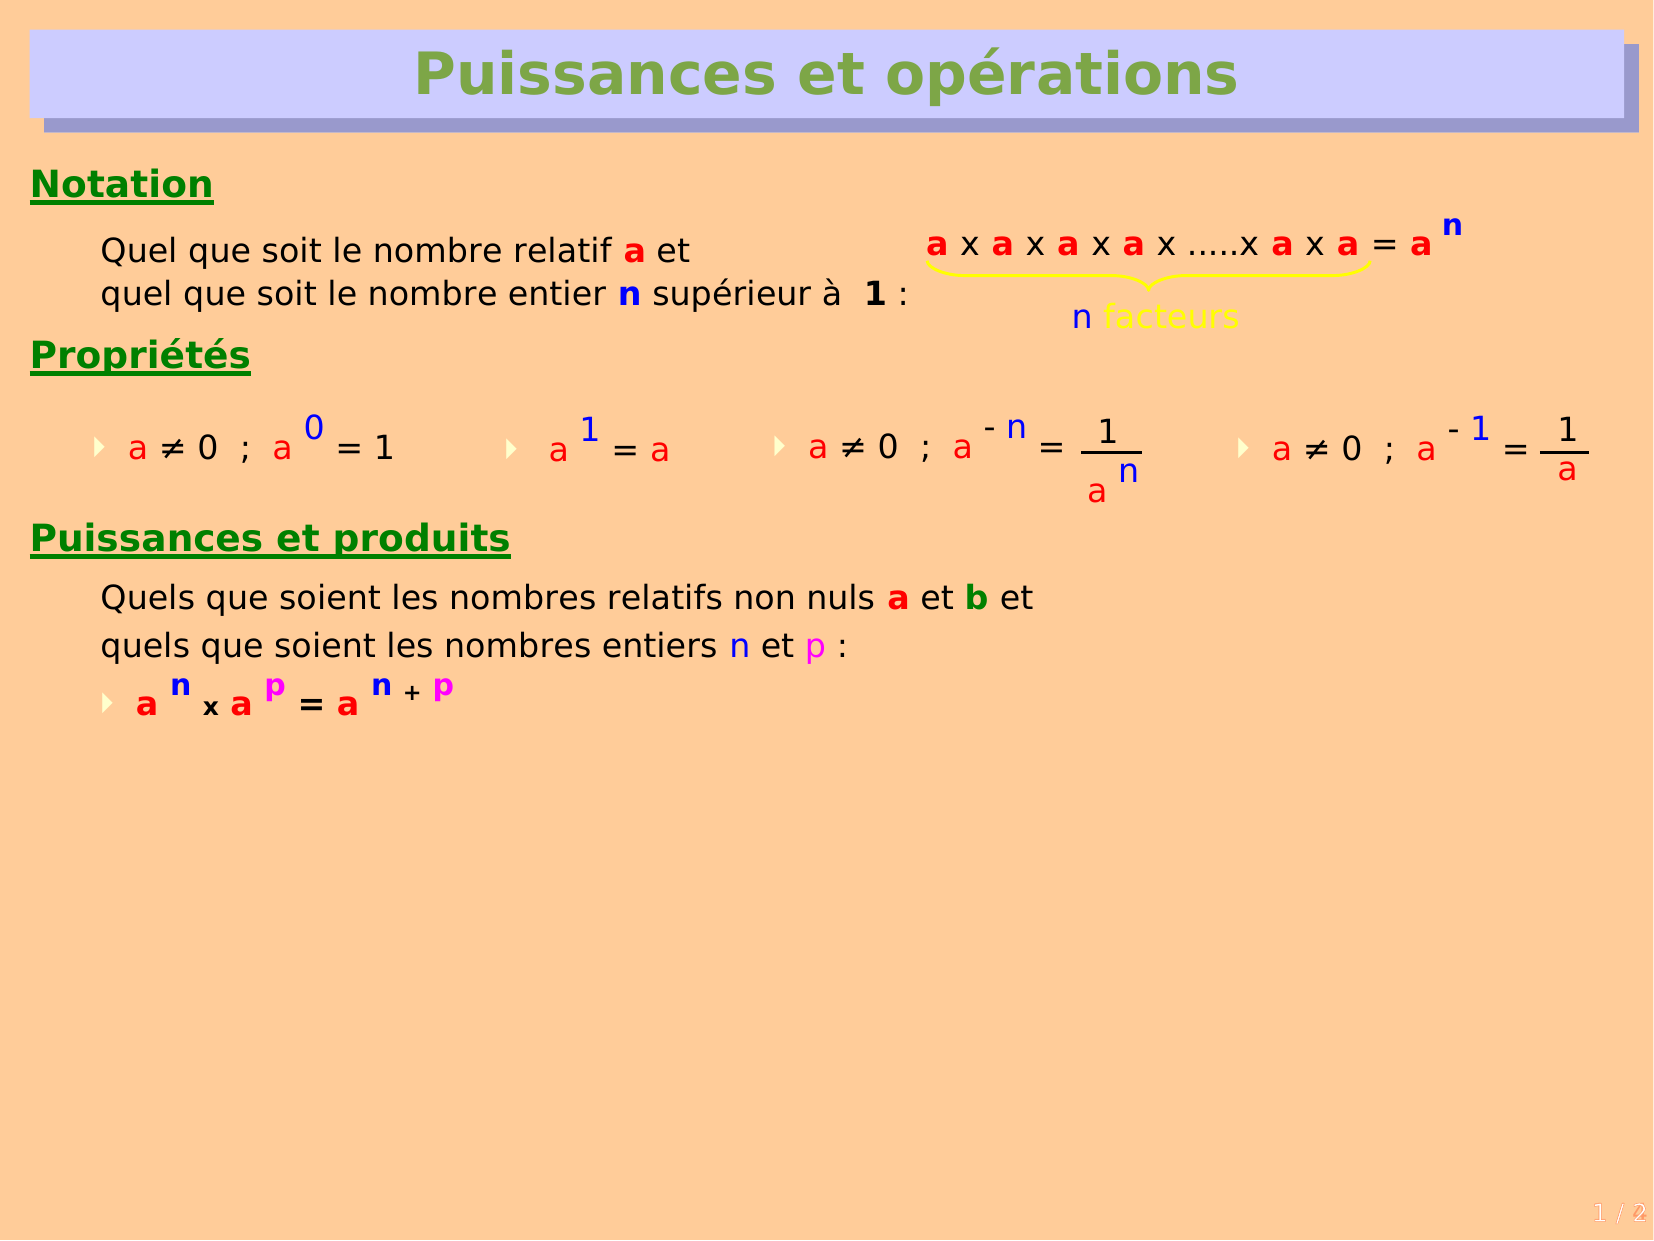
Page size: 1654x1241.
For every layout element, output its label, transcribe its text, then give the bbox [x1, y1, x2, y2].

text_box  a ≠ 0 ; a - 1 = [1229, 410, 1540, 471]
text_box Propriétés [29, 333, 252, 378]
text_box Puissances et produits [29, 516, 512, 561]
text_box 1 a [1554, 410, 1582, 451]
text_box 1 / 2 [1591, 1198, 1649, 1235]
text_box 1 a [1554, 454, 1582, 489]
text_box  a ≠ 0 ; a - n = [765, 408, 1076, 469]
text_box Quels que soient les nombres relatifs non nuls a et b et [100, 571, 1034, 625]
text_box n facteurs [1071, 297, 1241, 337]
title Puissances et opérations [29, 29, 1625, 119]
text_box a x a x a x a x .....x a x a = a n [925, 207, 1472, 264]
text_box quels que soient les nombres entiers n et p : [100, 625, 849, 666]
text_box Quel que soit le nombre relatif a et [100, 224, 691, 274]
text_box  a 1 = a [496, 410, 670, 472]
text_box 1 a n [1087, 454, 1140, 511]
text_box quel que soit le nombre entier n supérieur à 1 : [100, 274, 910, 314]
text_box  a ≠ 0 ; a 0 = 1 [86, 408, 403, 470]
text_box 1 a n [1087, 412, 1140, 451]
text_box  a n x a p = a n + p [91, 667, 456, 724]
text_box Notation [29, 162, 215, 207]
